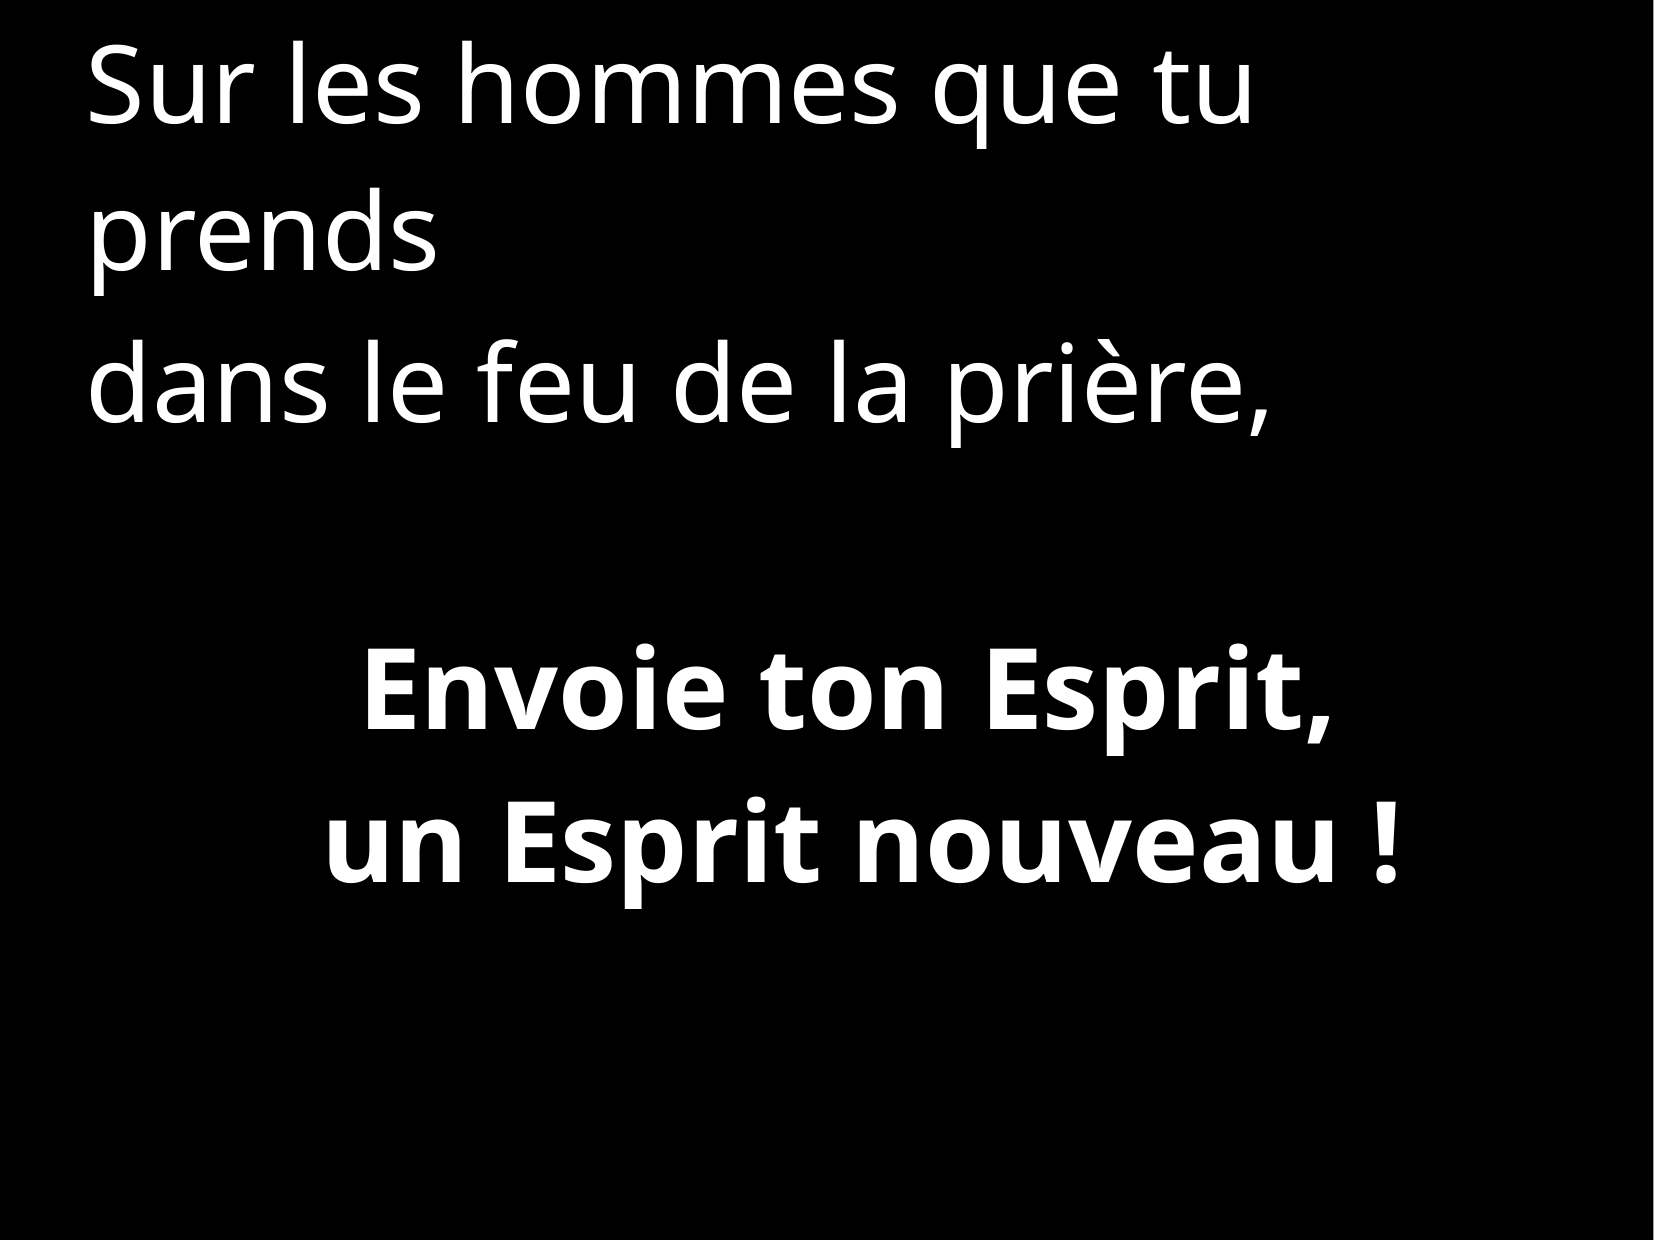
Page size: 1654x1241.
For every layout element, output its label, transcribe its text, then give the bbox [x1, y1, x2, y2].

text_box Sur les hommes que tu prends dans le feu de la prière, Envoie ton Esprit, un Esprit nouveau ! [0, 0, 1654, 1241]
